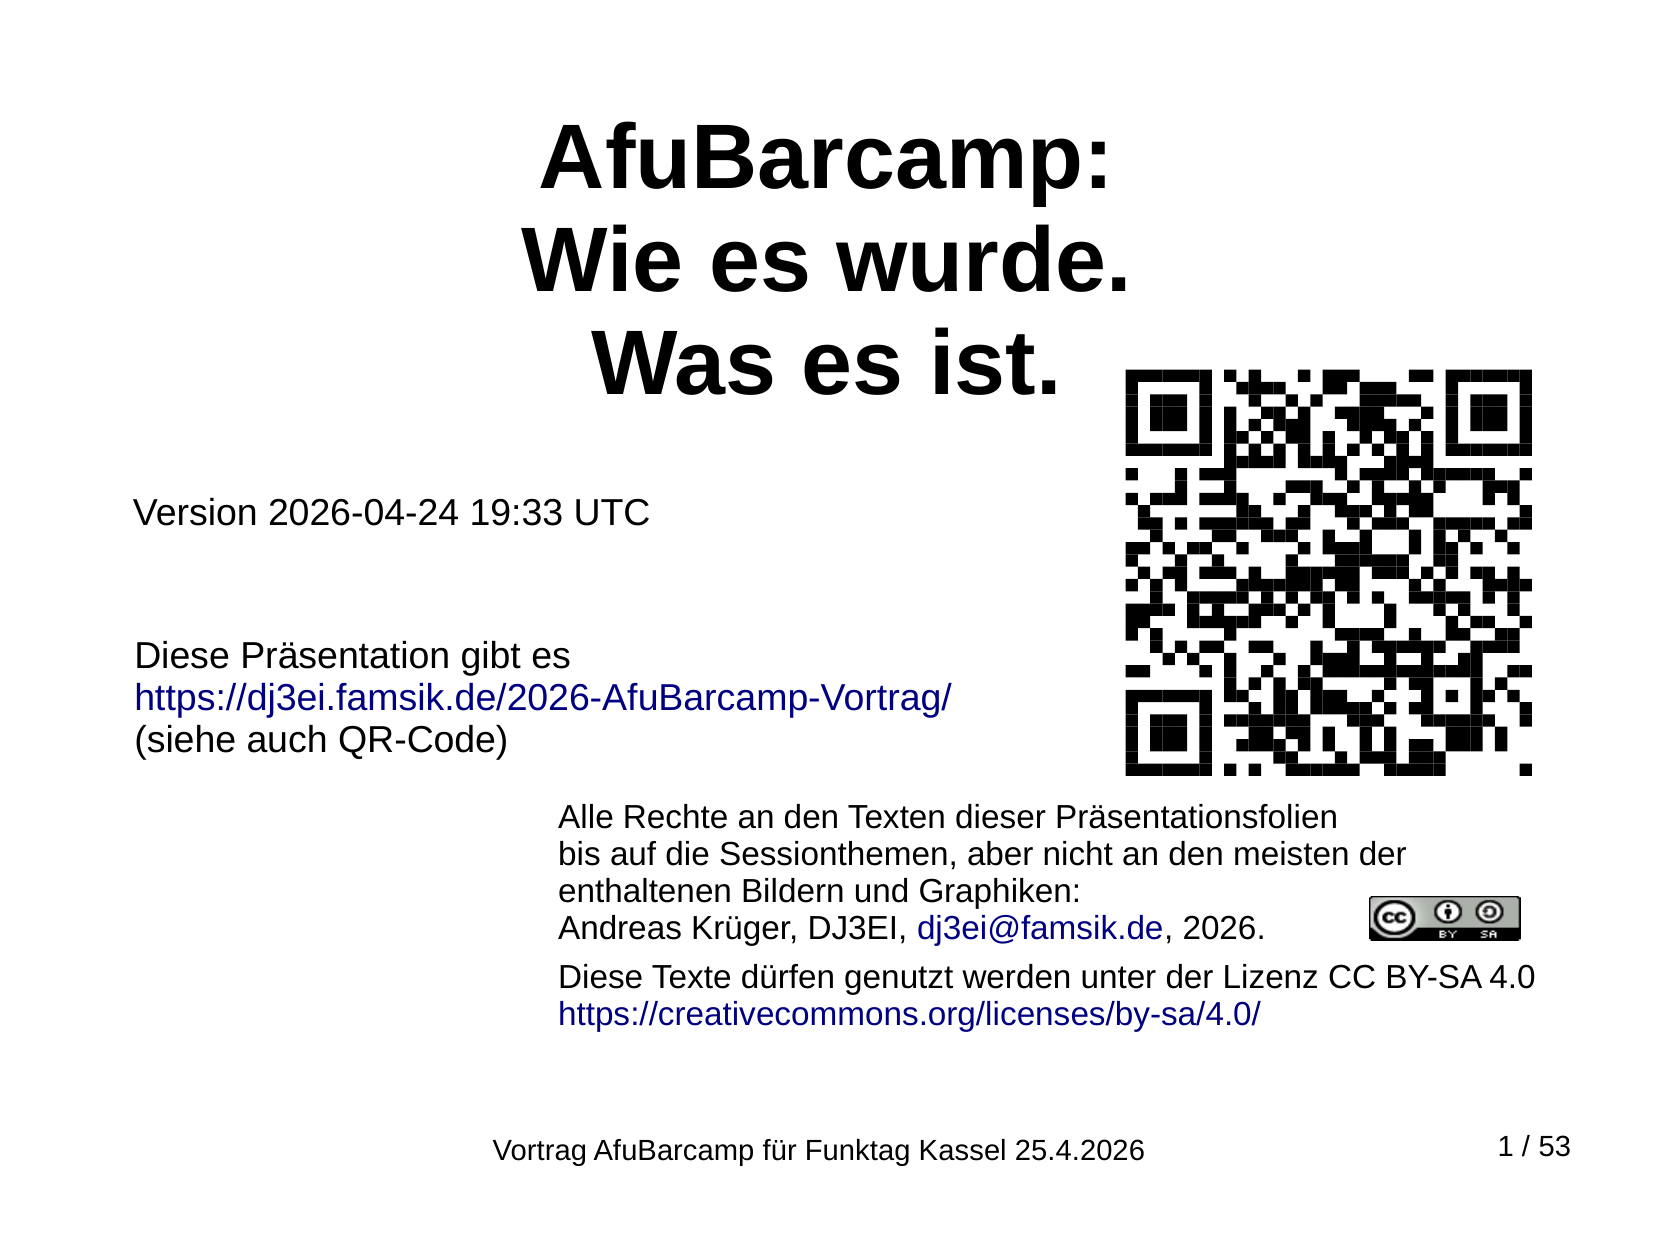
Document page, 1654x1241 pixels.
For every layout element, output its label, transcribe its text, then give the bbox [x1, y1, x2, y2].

text_box Version 2026-04-24 19:33 UTC [118, 484, 667, 584]
text_box Diese Präsentation gibt es https://dj3ei.famsik.de/2026-AfuBarcamp-Vortrag/ (siehe auch QR-Code) [119, 626, 969, 768]
title AfuBarcamp: Wie es wurde. Was es ist. [82, 59, 1571, 461]
picture [1074, 318, 1583, 791]
text_box Alle Rechte an den Texten dieser Präsentationsfolien bis auf die Sessionthemen, aber nicht an den meisten der enthaltenen Bildern und Graphiken: Andreas Krüger, DJ3EI, dj3ei@famsik.de, 2026. Diese Texte dürfen genutzt werden unter der Lizenz CC BY-SA 4.0 https://creativecommons.org/licenses/by-sa/4.0/ [543, 791, 1583, 1041]
picture [1369, 896, 1521, 941]
